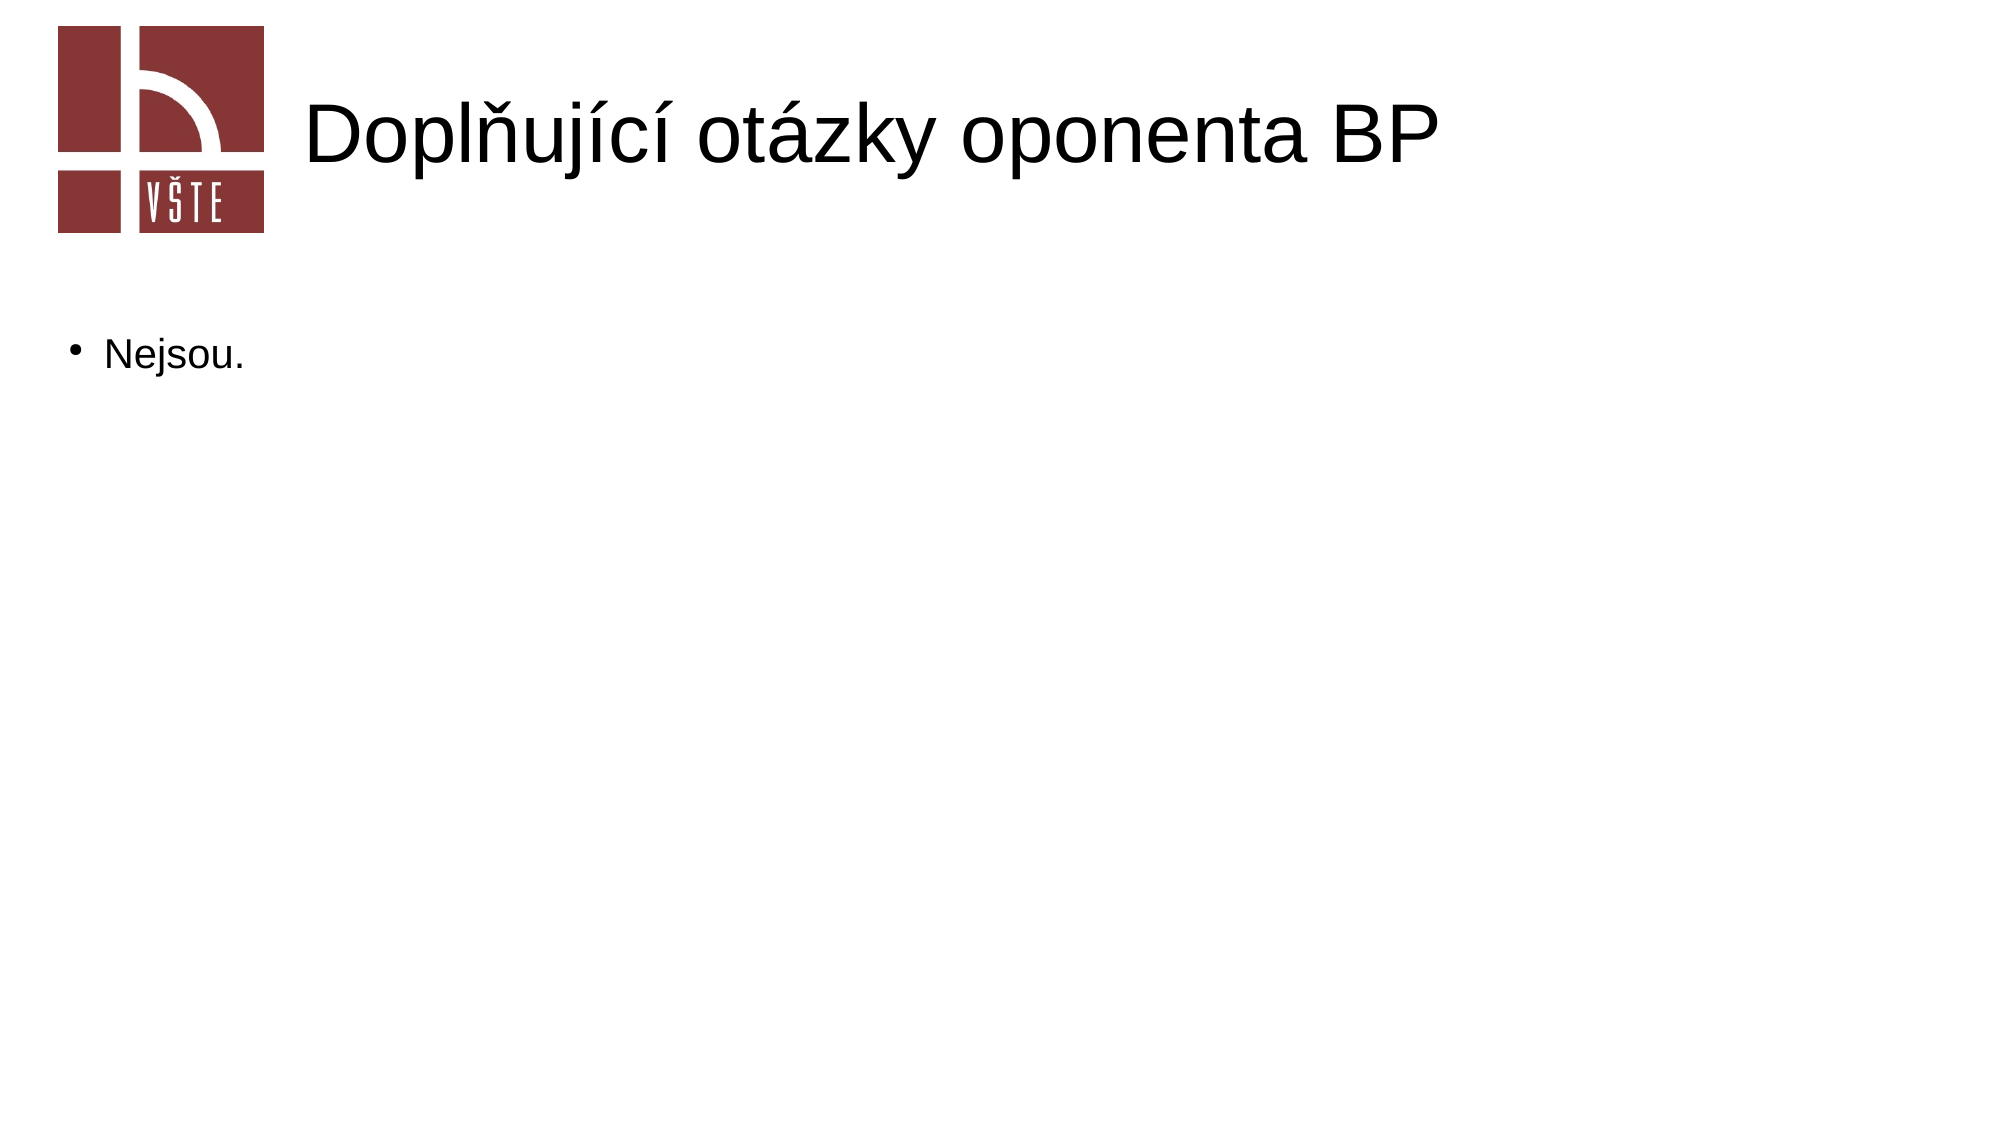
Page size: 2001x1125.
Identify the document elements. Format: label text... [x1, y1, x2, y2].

text_box Nejsou. [53, 308, 1241, 969]
picture [58, 26, 264, 233]
text_box Doplňující otázky oponenta BP [288, 26, 1950, 245]
